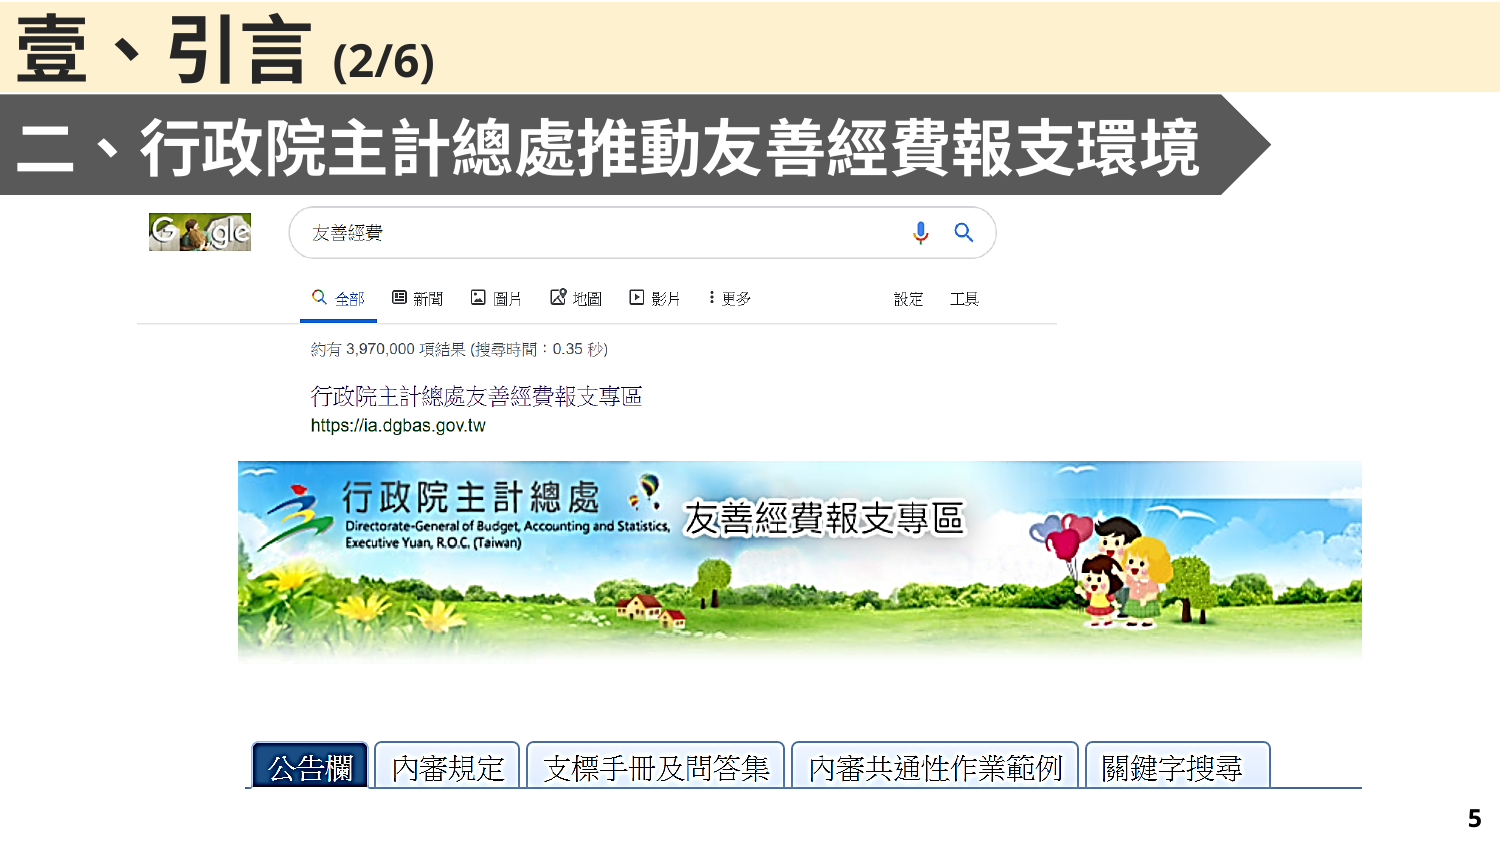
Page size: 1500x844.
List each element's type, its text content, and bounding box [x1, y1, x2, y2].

text_box [0, 94, 1272, 192]
text_box 二、行政院主計總處推動友善經費報支環境 [0, 97, 1224, 195]
slide_number <編號> [1137, 671, 1498, 844]
picture [137, 195, 1362, 813]
text_box 壹、引言(2/6) [0, 2, 1500, 93]
